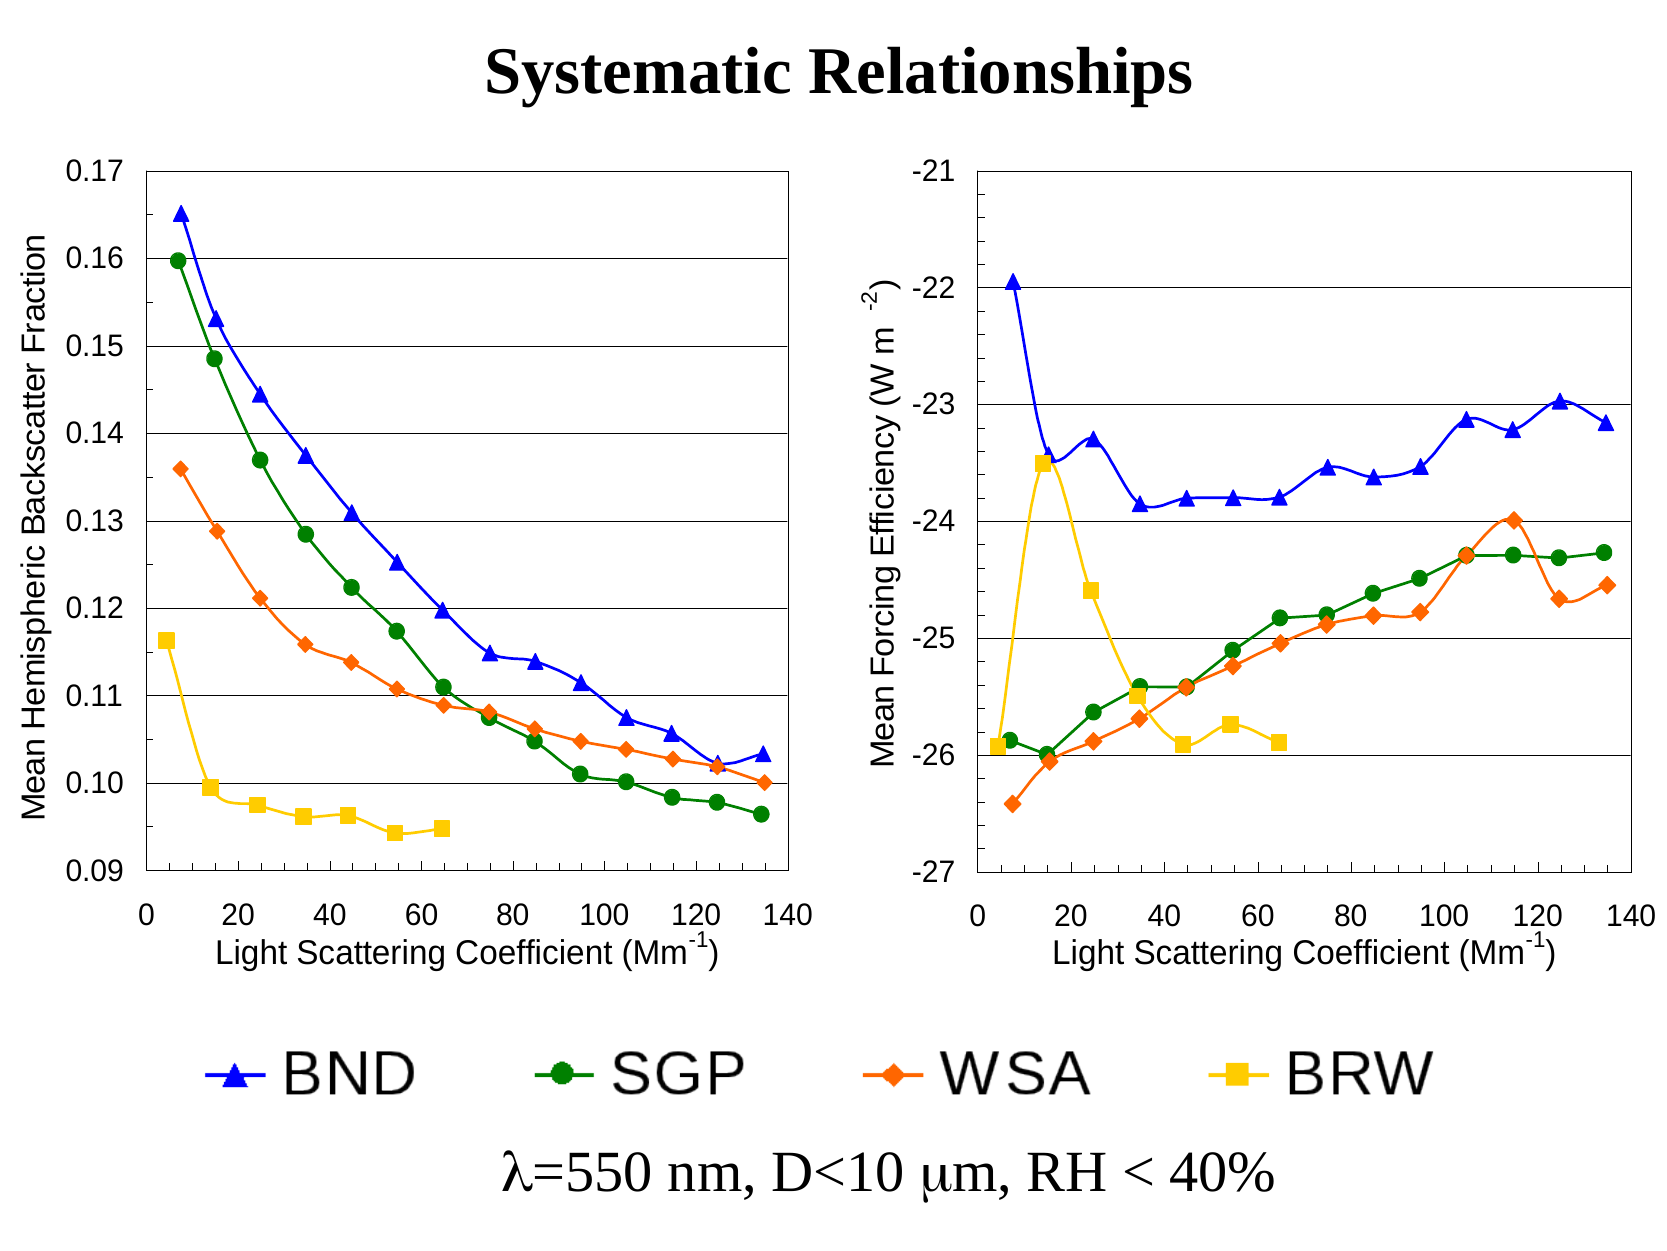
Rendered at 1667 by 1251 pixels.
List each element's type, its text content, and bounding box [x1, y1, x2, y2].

title Systematic Relationships [445, 0, 1261, 134]
chart [134, 986, 1525, 1137]
text_box =550 nm, D<10 m, RH < 40% [402, 1137, 1375, 1211]
picture [0, 138, 824, 988]
picture [843, 138, 1667, 988]
